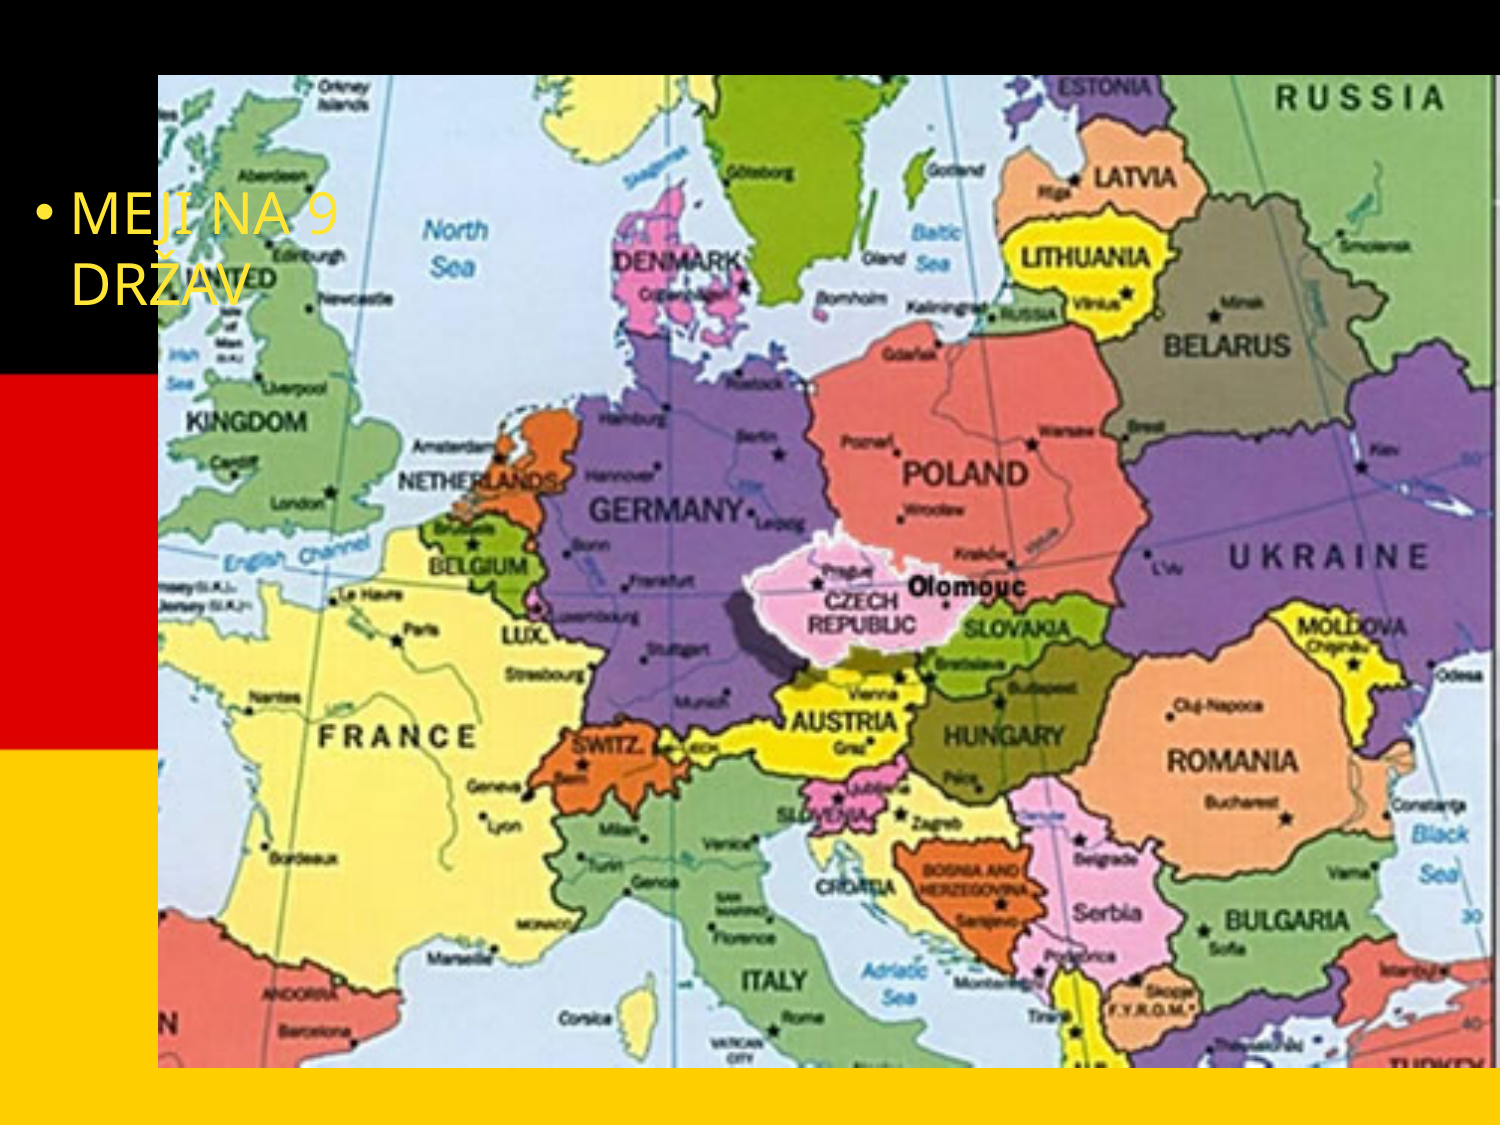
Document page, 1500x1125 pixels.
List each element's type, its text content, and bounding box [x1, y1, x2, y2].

title Meji na 9 držav [19, 136, 1245, 324]
picture [0, 0, 1500, 1125]
